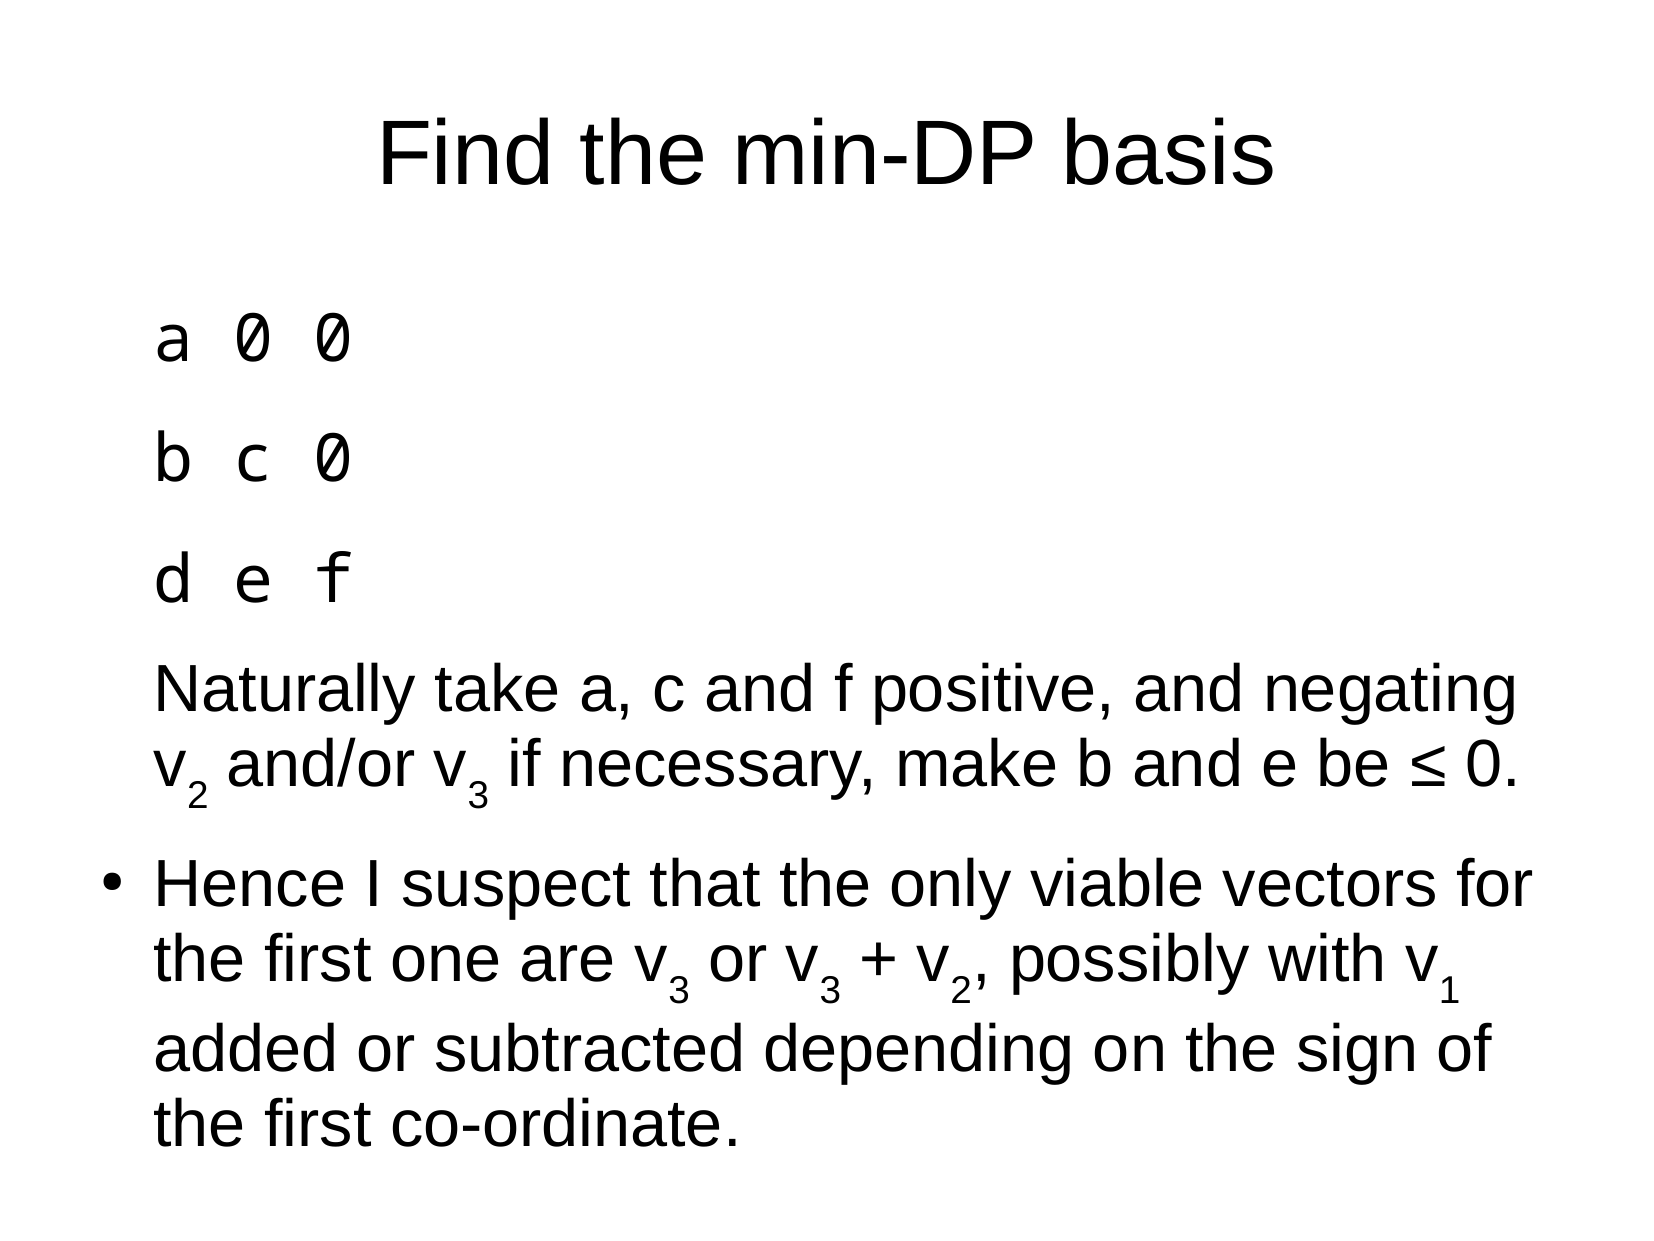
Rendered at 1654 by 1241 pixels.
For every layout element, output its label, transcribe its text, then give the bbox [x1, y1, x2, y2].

list a 0 0 b c 0 d e f Naturally take a, c and f positive, and negating v2 and/or v3 if necessary, make b and e be ≤ 0. Hence I suspect that the only viable vectors for the first one are v3 or v3 + v2, possibly with v1 added or subtracted depending on the sign of the first co-ordinate. [82, 290, 1571, 1109]
title Find the min-DP basis [82, 49, 1571, 257]
